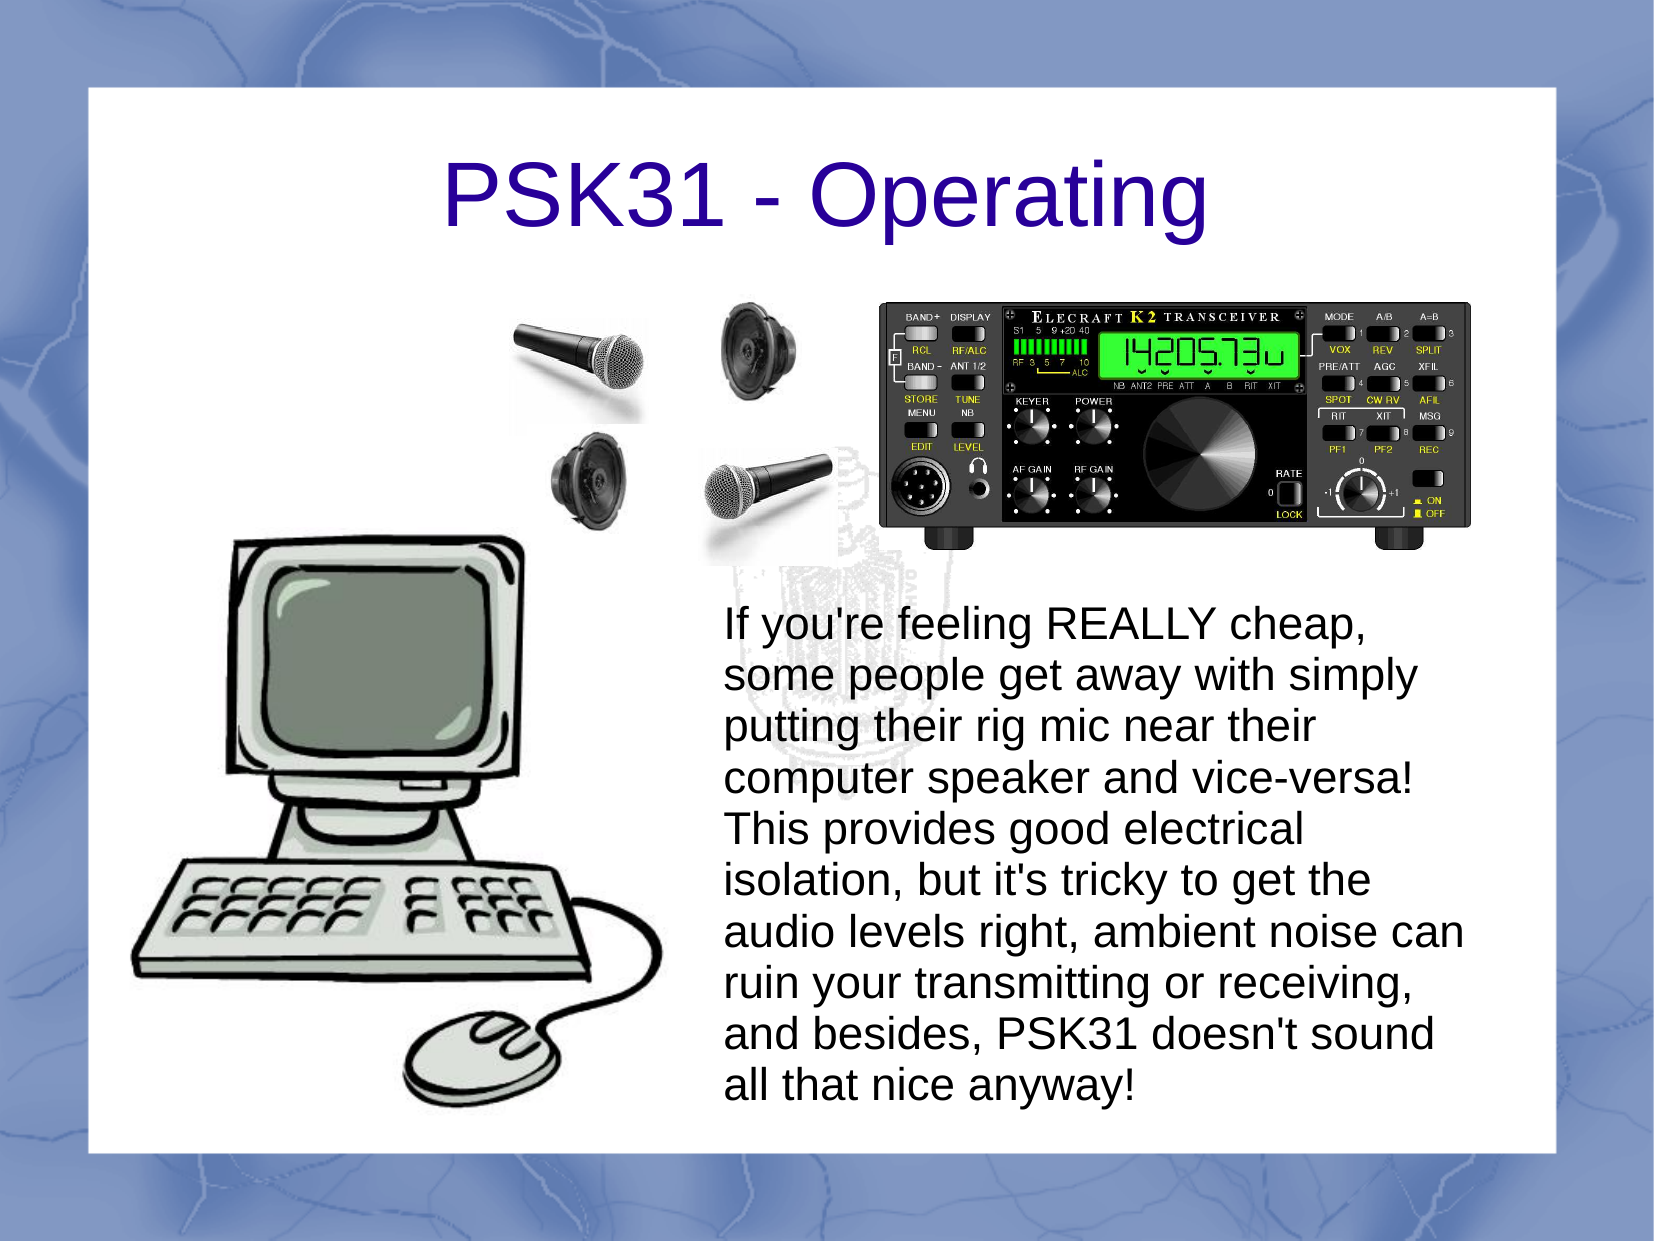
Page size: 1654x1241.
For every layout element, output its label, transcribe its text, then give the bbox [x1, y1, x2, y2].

title PSK31 - Operating [118, 90, 1536, 298]
picture [0, 0, 1654, 1241]
text_box If you're feeling REALLY cheap, some people get away with simply putting their rig mic near their computer speaker and vice-versa! This provides good electrical isolation, but it's tricky to get the audio levels right, ambient noise can ruin your transmitting or receiving, and besides, PSK31 doesn't sound all that nice anyway! [708, 590, 1506, 1118]
